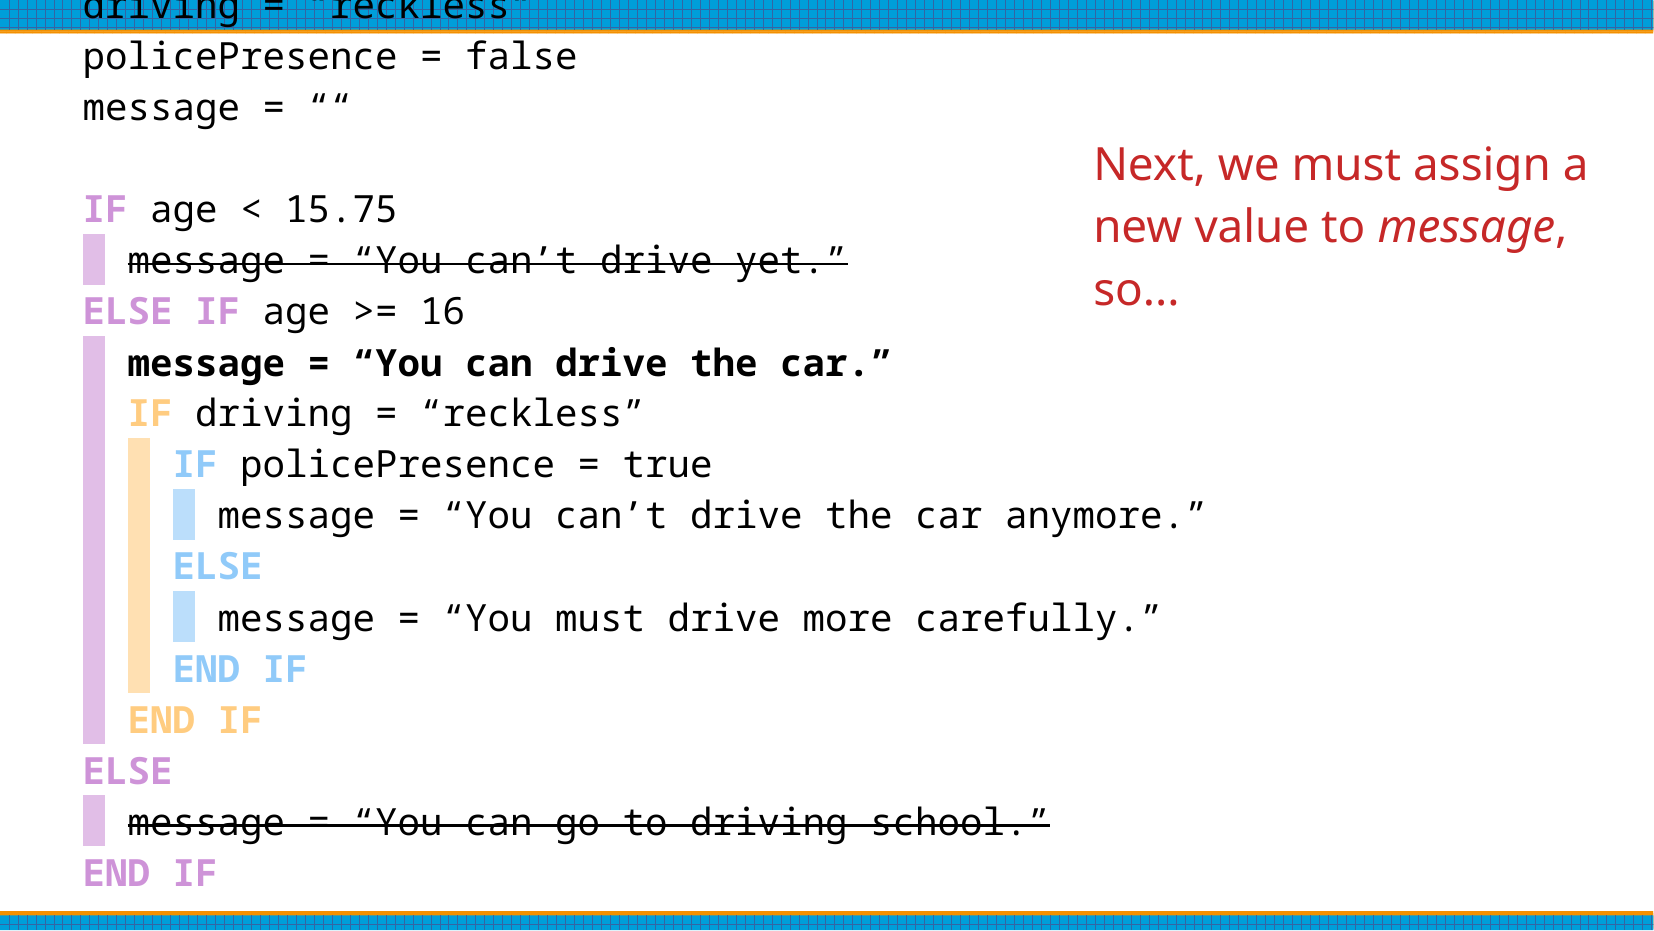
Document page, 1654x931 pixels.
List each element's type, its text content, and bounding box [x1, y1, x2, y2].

text_box Next, we must assign a new value to message, so... [1087, 75, 1613, 376]
subtitle age = 16 driving = “reckless“ policePresence = false message = ““ IF age < 15.75 message = “You can’t drive yet.” ELSE IF age >= 16 message = “You can drive the car.” IF driving = “reckless” IF policePresence = true message = “You can’t drive the car anymore.” ELSE message = “You must drive more carefully.” END IF END IF ELSE message = “You can go to driving school.” END IF output message [82, 69, 1571, 858]
